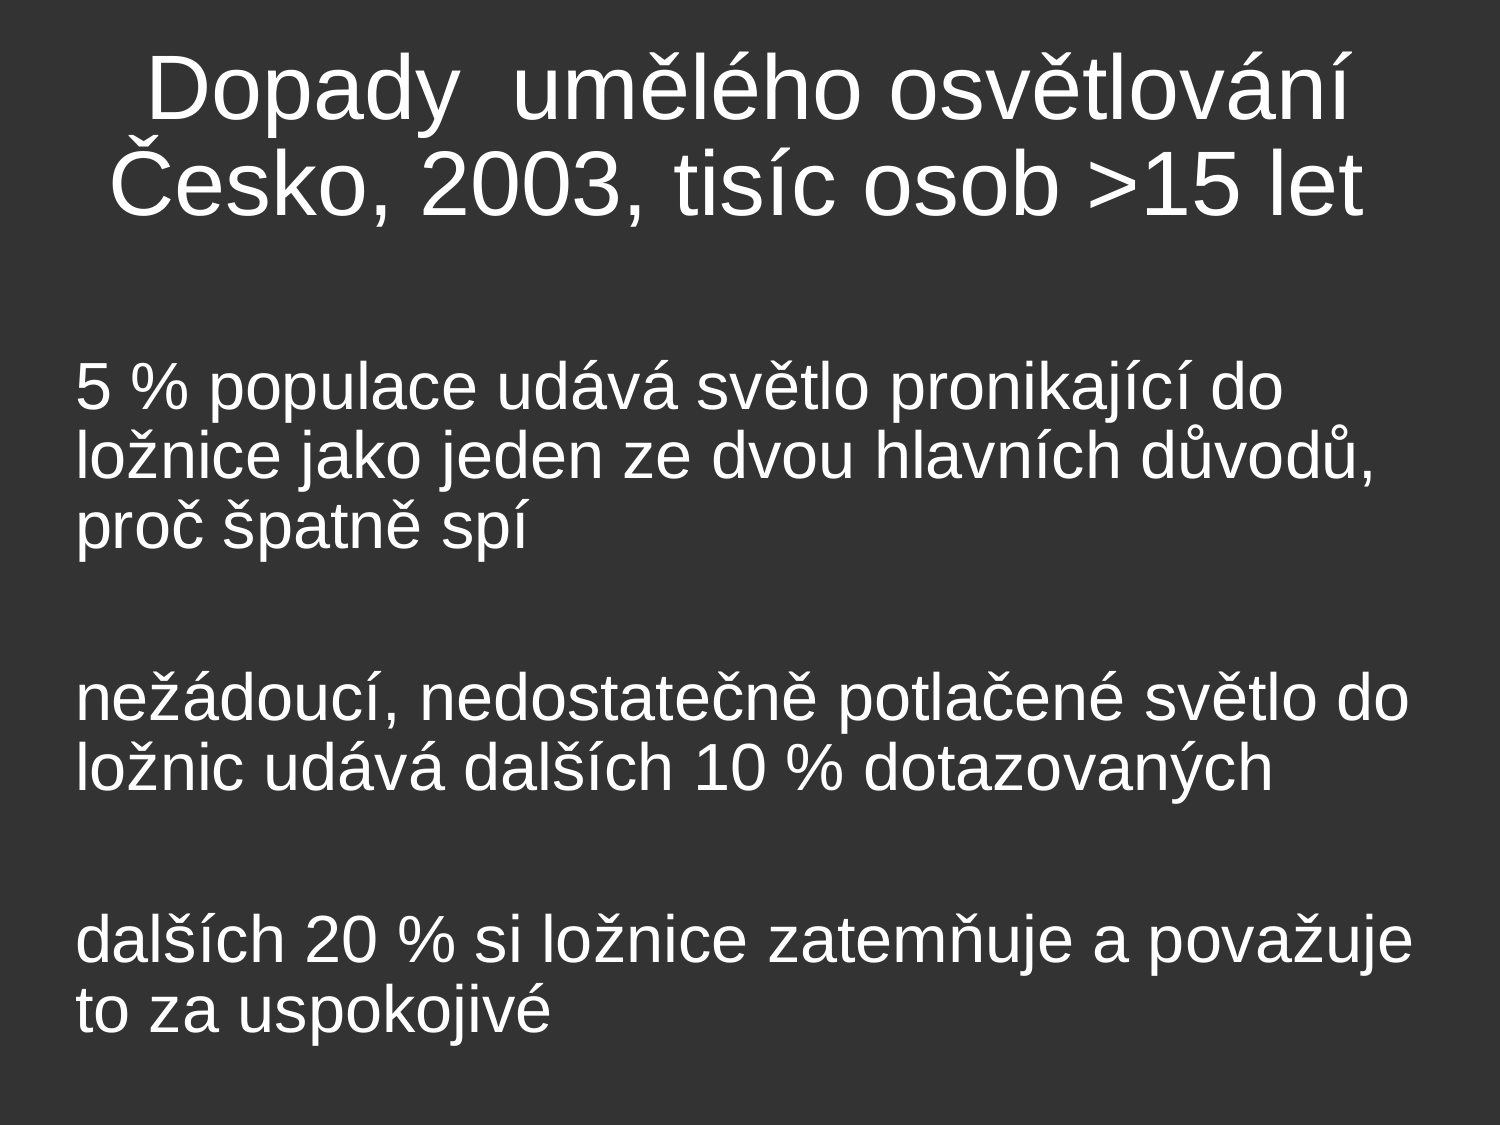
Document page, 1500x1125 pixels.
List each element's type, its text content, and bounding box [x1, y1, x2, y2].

title Dopady umělého osvětlování Česko, 2003, tisíc osob >15 let [75, 21, 1425, 257]
list 5 % populace udává světlo pronikající do ložnice jako jeden ze dvou hlavních důvodů, proč špatně spí nežádoucí, nedostatečně potlačené světlo do ložnic udává dalších 10 % dotazovaných dalších 20 % si ložnice zatemňuje a považuje to za uspokojivé [75, 262, 1425, 1047]
